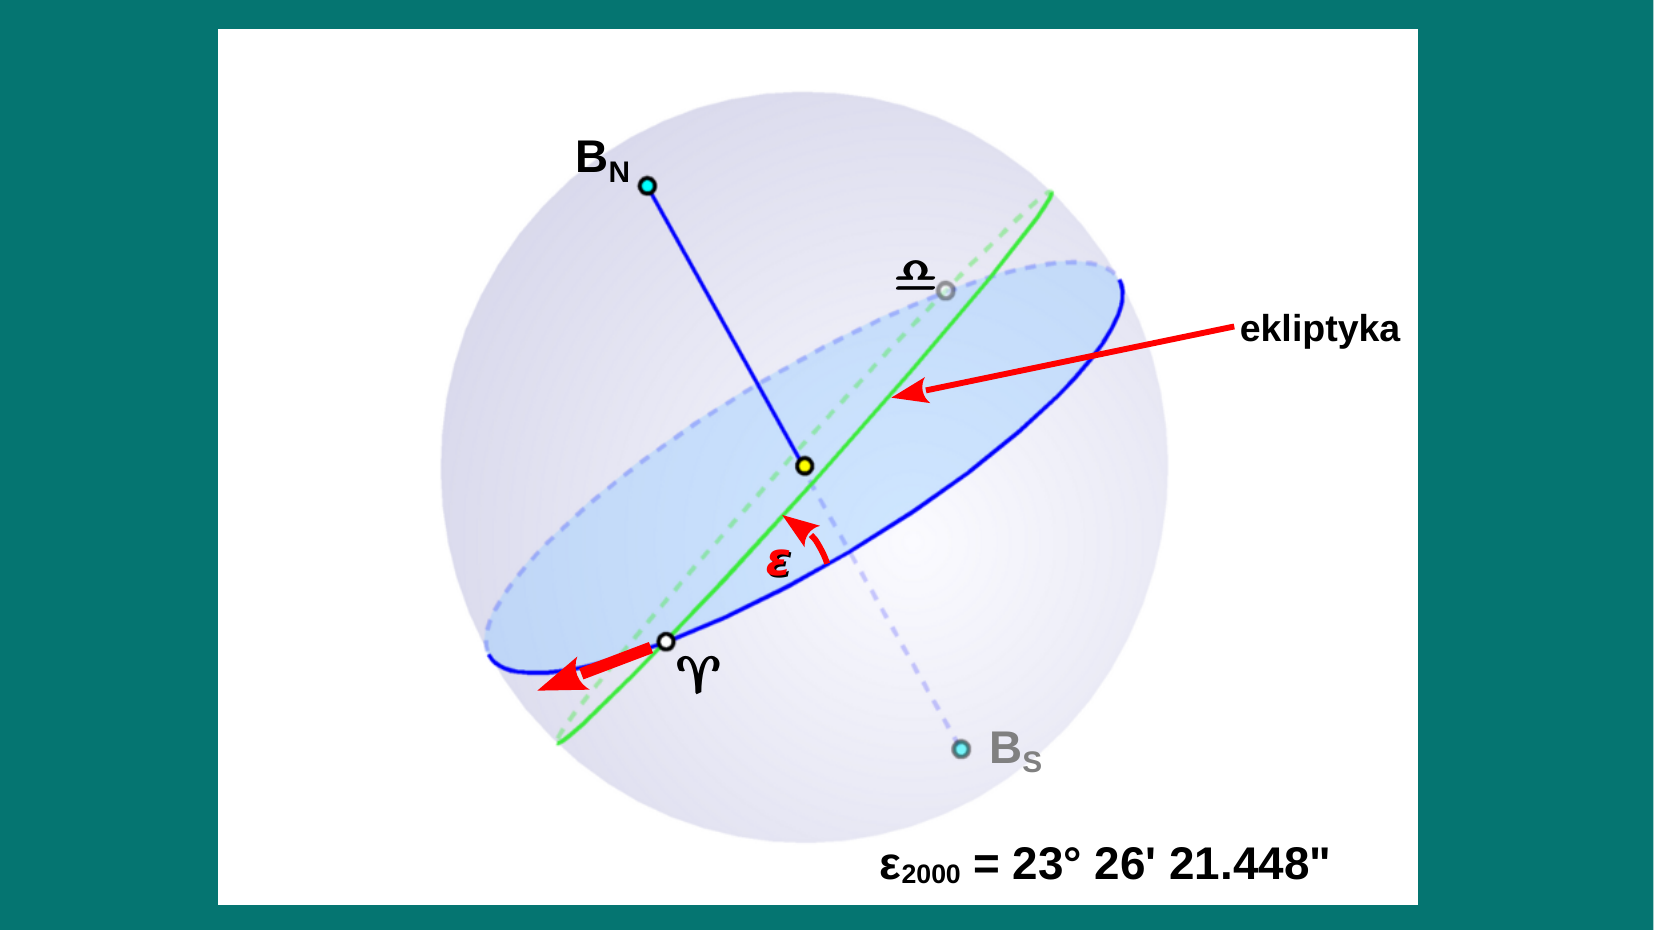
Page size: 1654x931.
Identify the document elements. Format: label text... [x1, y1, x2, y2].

text_box ekliptyka [1225, 300, 1416, 359]
picture [218, 29, 1418, 905]
text_box ε2000 = 23° 26' 21.448" [865, 830, 1410, 898]
text_box ε [750, 525, 807, 595]
text_box BN [560, 123, 656, 209]
text_box ♎ [879, 234, 953, 318]
text_box ♈ [661, 635, 740, 715]
text_box BS [974, 714, 1068, 800]
